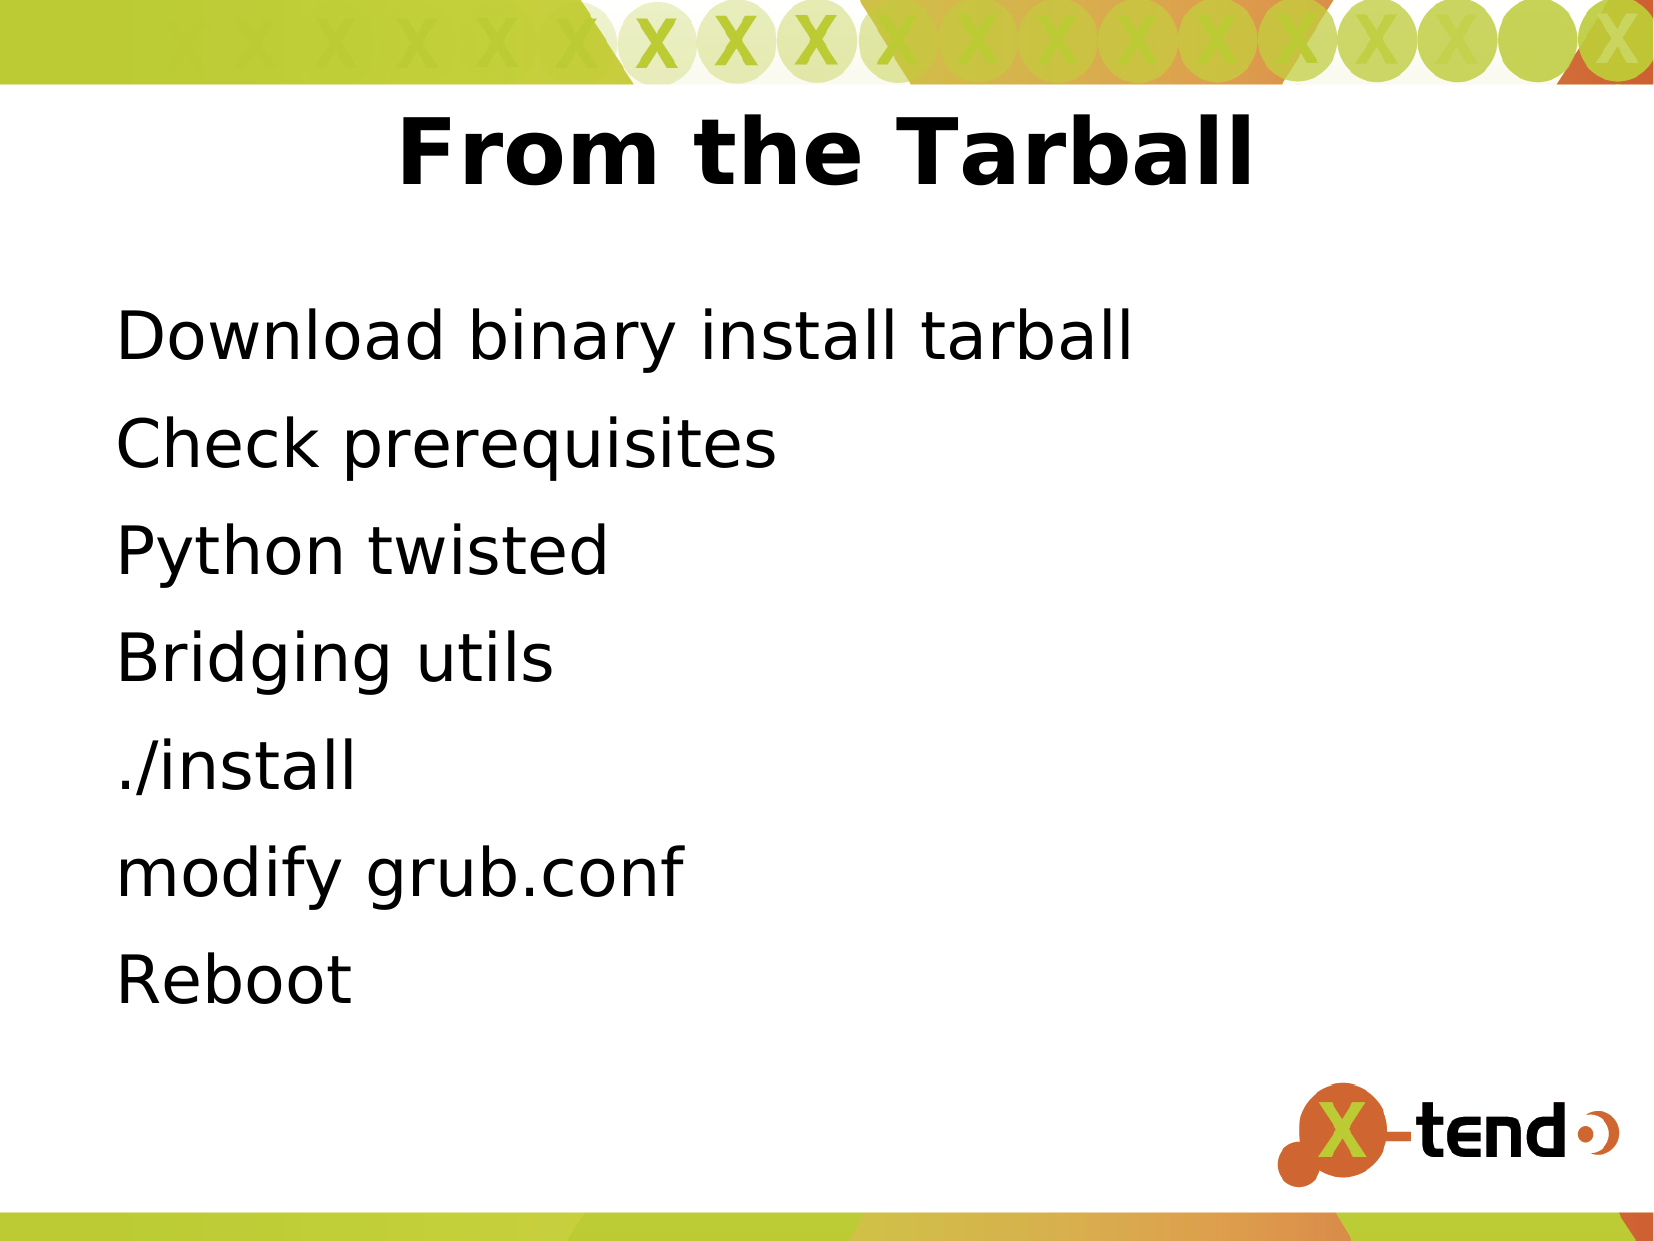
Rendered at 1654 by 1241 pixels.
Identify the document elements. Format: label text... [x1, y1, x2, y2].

title From the Tarball [82, 49, 1571, 257]
list Download binary install tarball Check prerequisites Python twisted Bridging utils ./install modify grub.conf Reboot [82, 290, 1571, 1135]
picture [0, 0, 1654, 1241]
